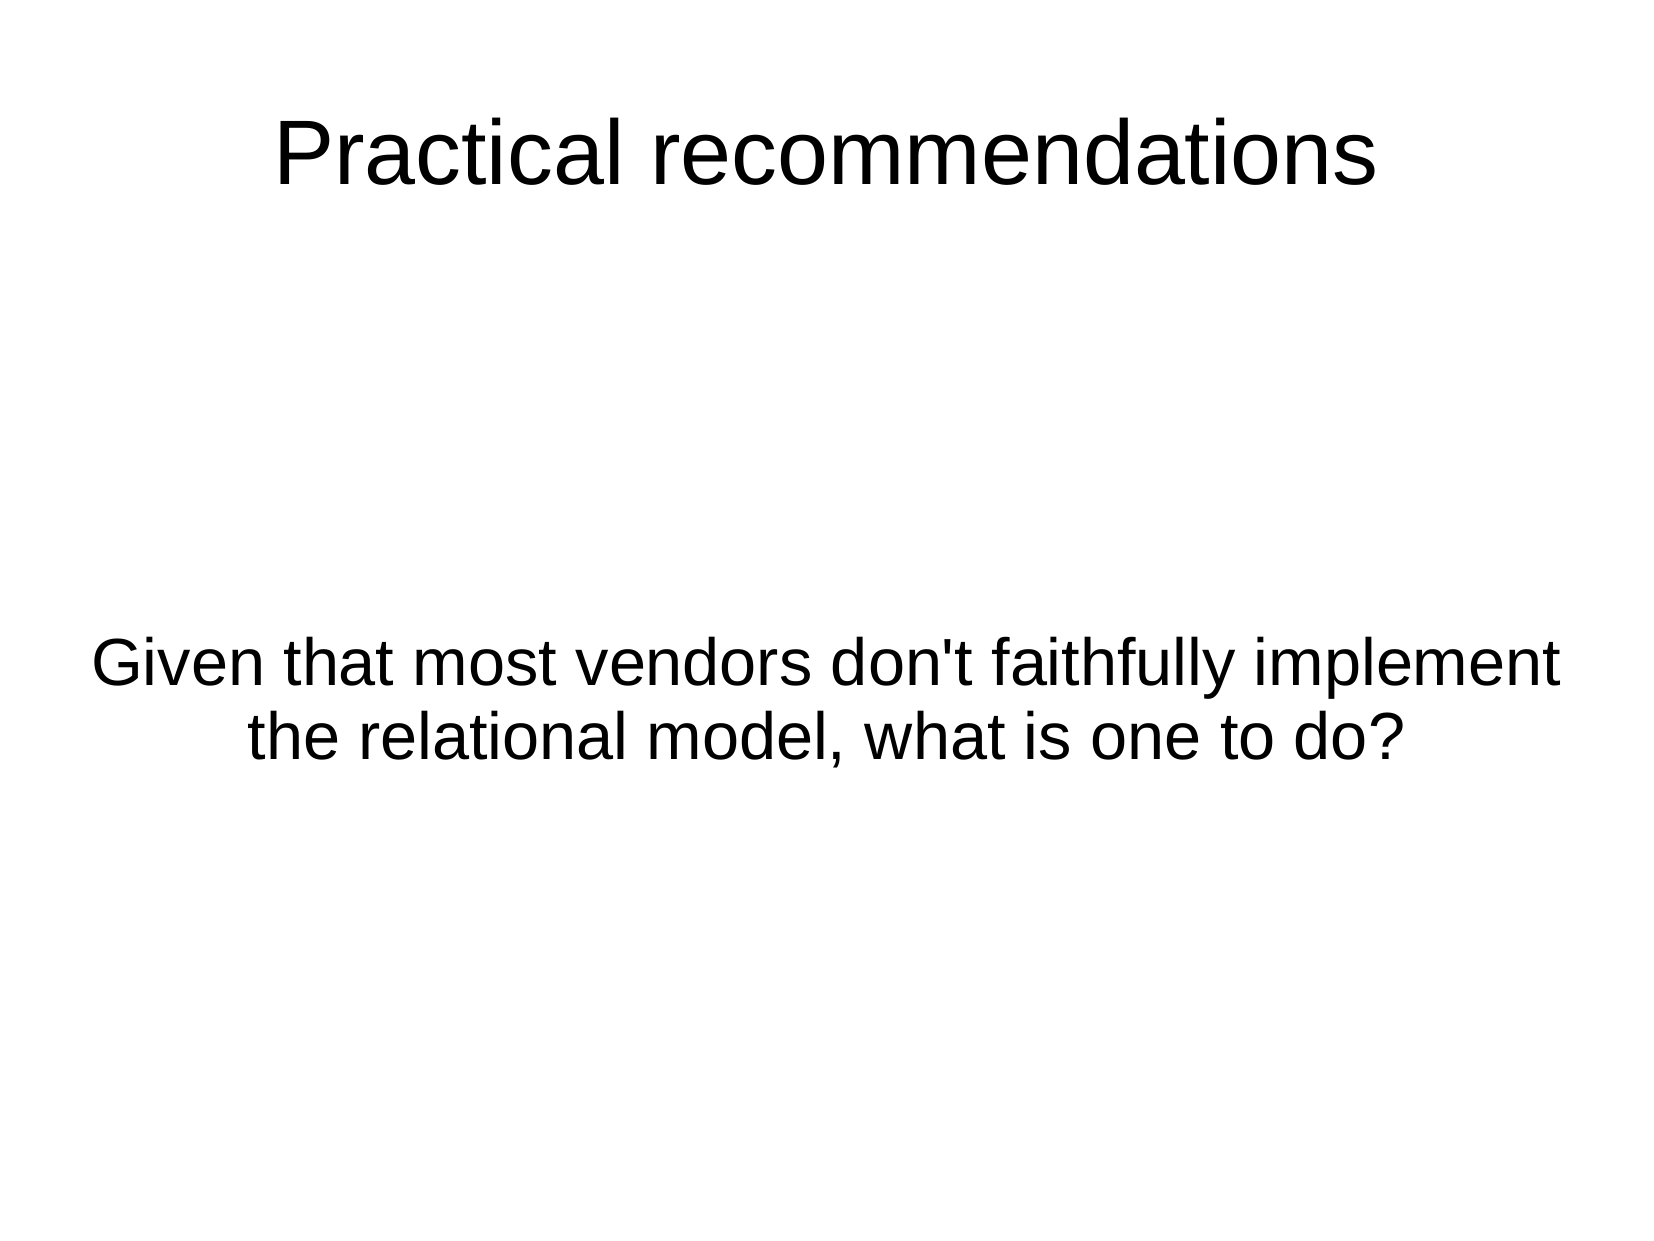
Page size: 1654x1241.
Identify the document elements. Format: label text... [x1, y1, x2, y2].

subtitle Given that most vendors don't faithfully implement the relational model, what is one to do? [82, 297, 1571, 1102]
title Practical recommendations [82, 49, 1571, 257]
